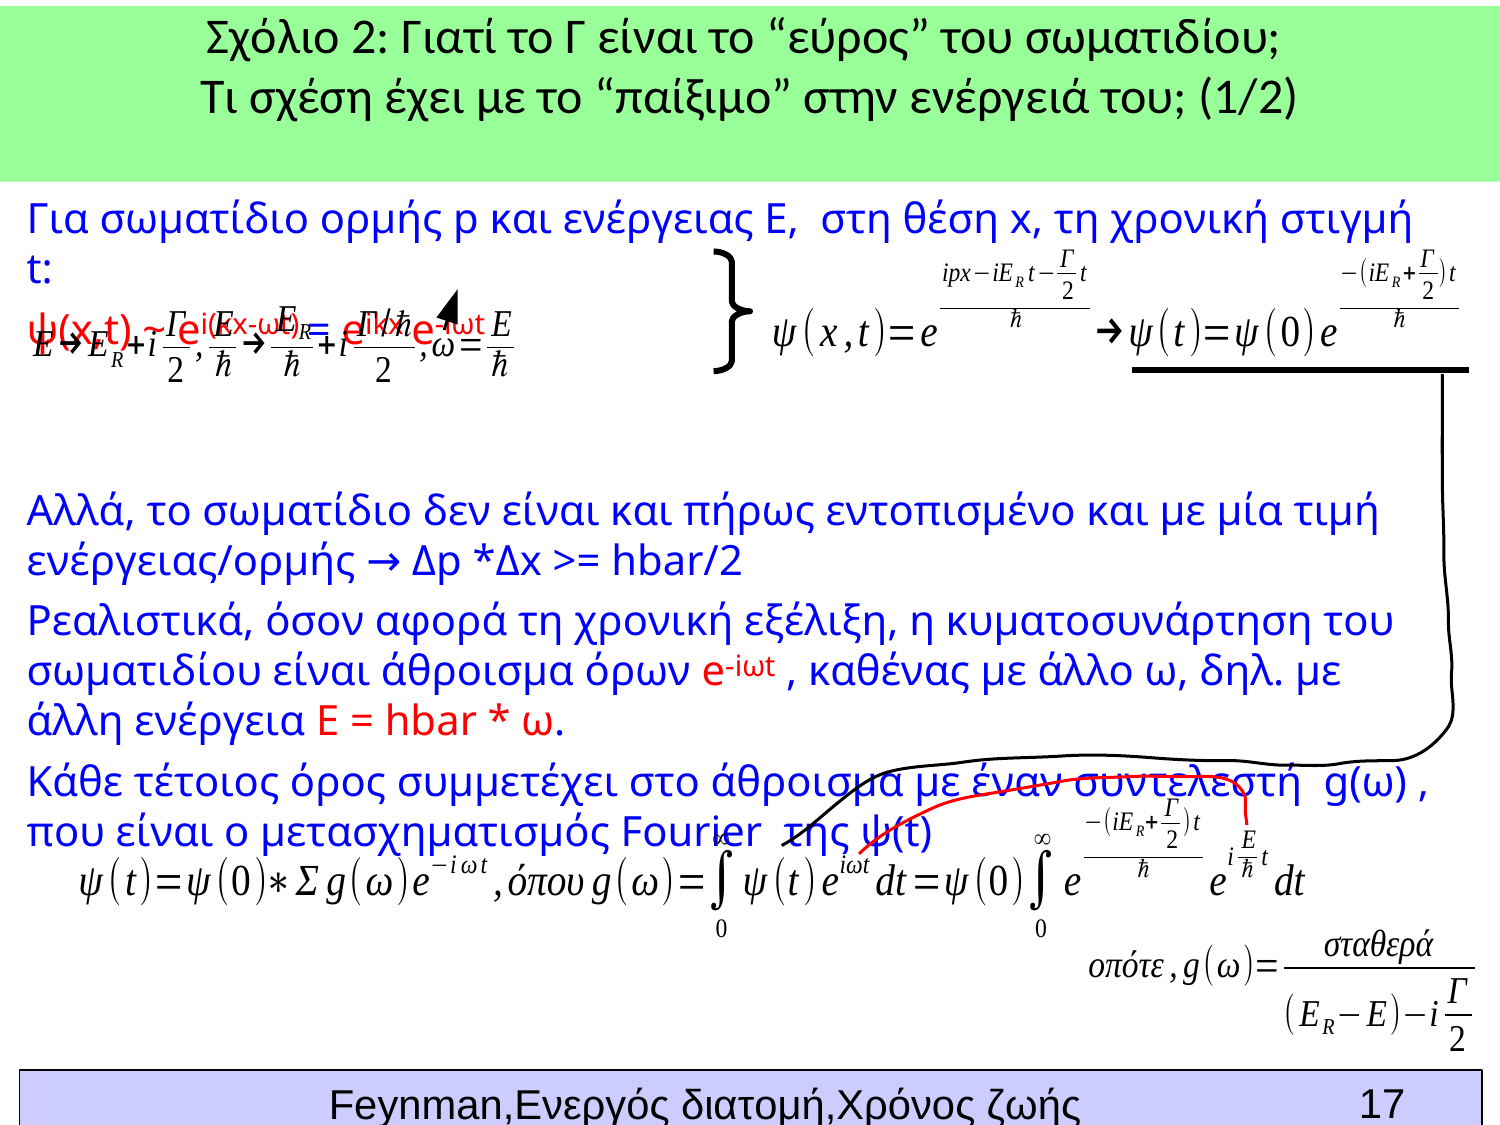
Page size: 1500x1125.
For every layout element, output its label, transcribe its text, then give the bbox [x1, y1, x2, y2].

text_box Για σωματίδιο ορμής p και ενέργειας Ε, στη θέση x, τη χρονική στιγμή t: ψ(x,t) ~ ei(kx-ωt) = eikx e-iωt Αλλά, το σωματίδιο δεν είναι και πήρως εντοπισμένο και με μία τιμή ενέργειας/ορμής → Δp *Δx >= hbar/2 Ρεαλιστικά, όσον αφορά τη χρονική εξέλιξη, η κυματοσυνάρτηση του σωματιδίου είναι άθροισμα όρων e-iωt , καθένας με άλλο ω, δηλ. με άλλη ενέργεια E = hbar * ω. Κάθε τέτοιος όρος συμμετέχει στο άθροισμα με έναν συντελεστή g(ω) , που είναι ο μετασχηματισμός Fourier της ψ(t) [11, 184, 1461, 920]
chart [69, 792, 1485, 1061]
text_box Σχόλιο 2: Γιατί το Γ είναι το “εύρος” του σωματιδίου; Τι σχέση έχει με το “παίξιμο” στην ενέργειά του; (1/2) [0, 5, 1500, 182]
chart [22, 296, 524, 392]
chart [762, 242, 1470, 360]
